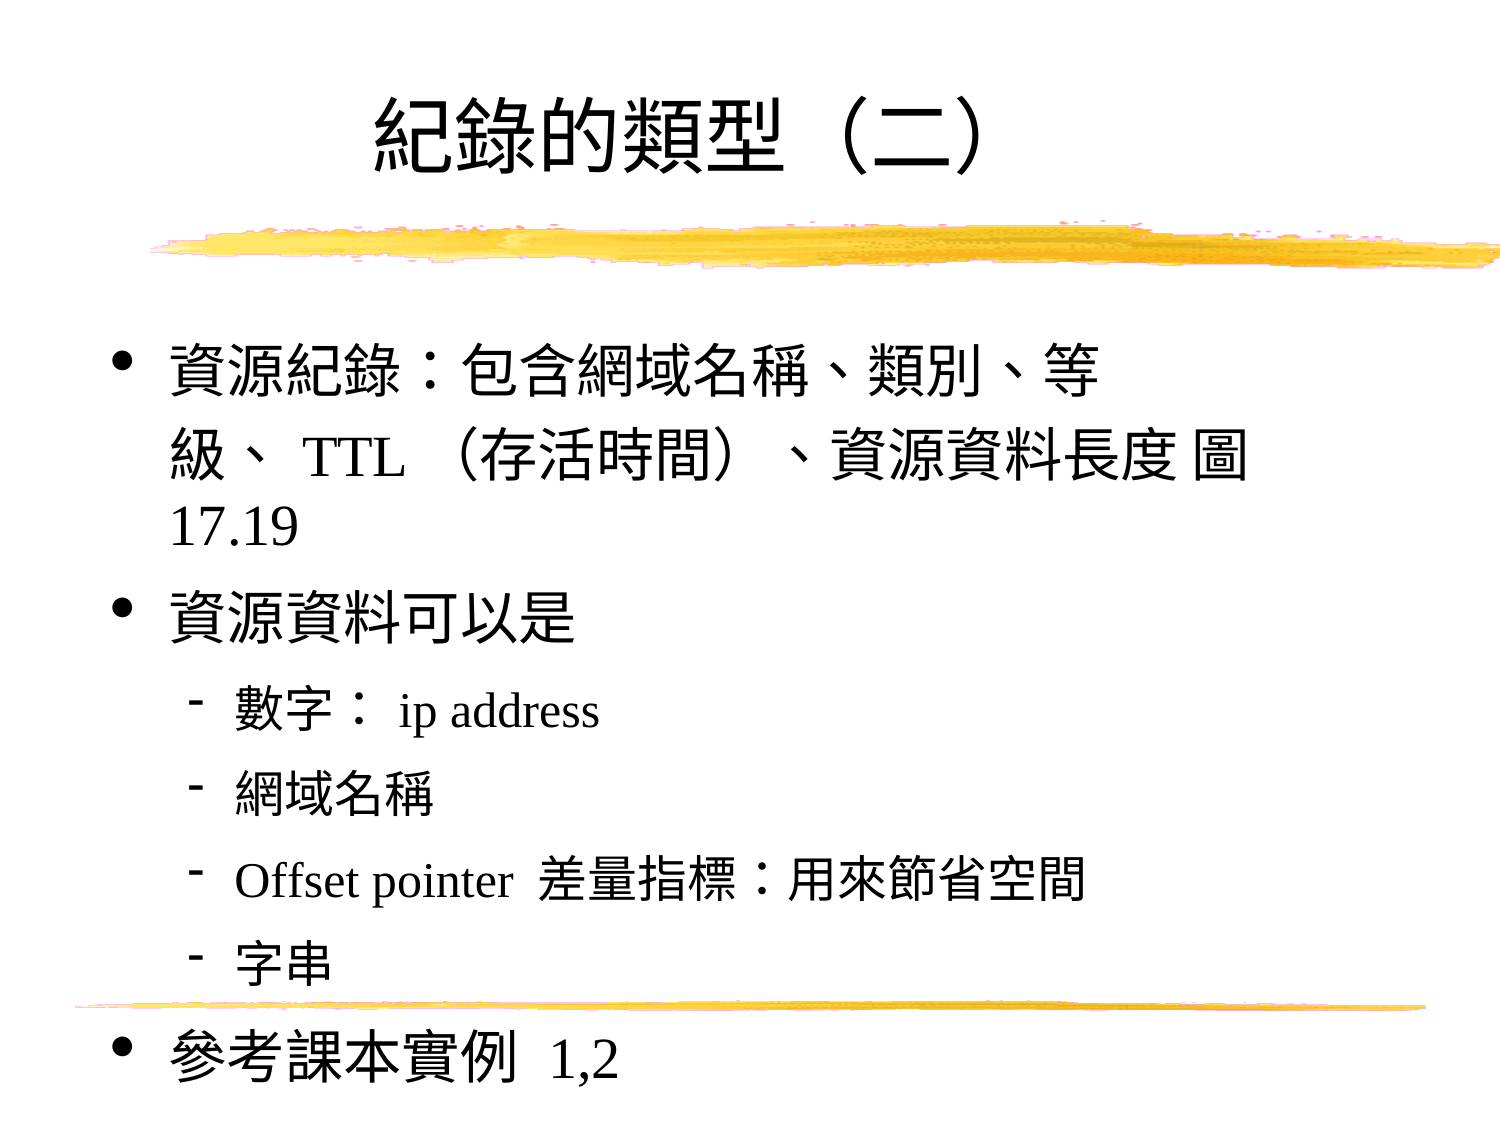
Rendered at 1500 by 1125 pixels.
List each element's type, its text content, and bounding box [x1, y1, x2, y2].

list 資源紀錄：包含網域名稱、類別、等級、TTL（存活時間）、資源資料長度 圖 17.19 資源資料可以是 數字：ip address 網域名稱 Offset pointer 差量指標：用來節省空間 字串 參考課本實例 1,2 [112, 324, 1388, 986]
picture [75, 999, 1426, 1013]
title 紀錄的類型（二） [66, 44, 1342, 218]
picture [150, 215, 1500, 279]
